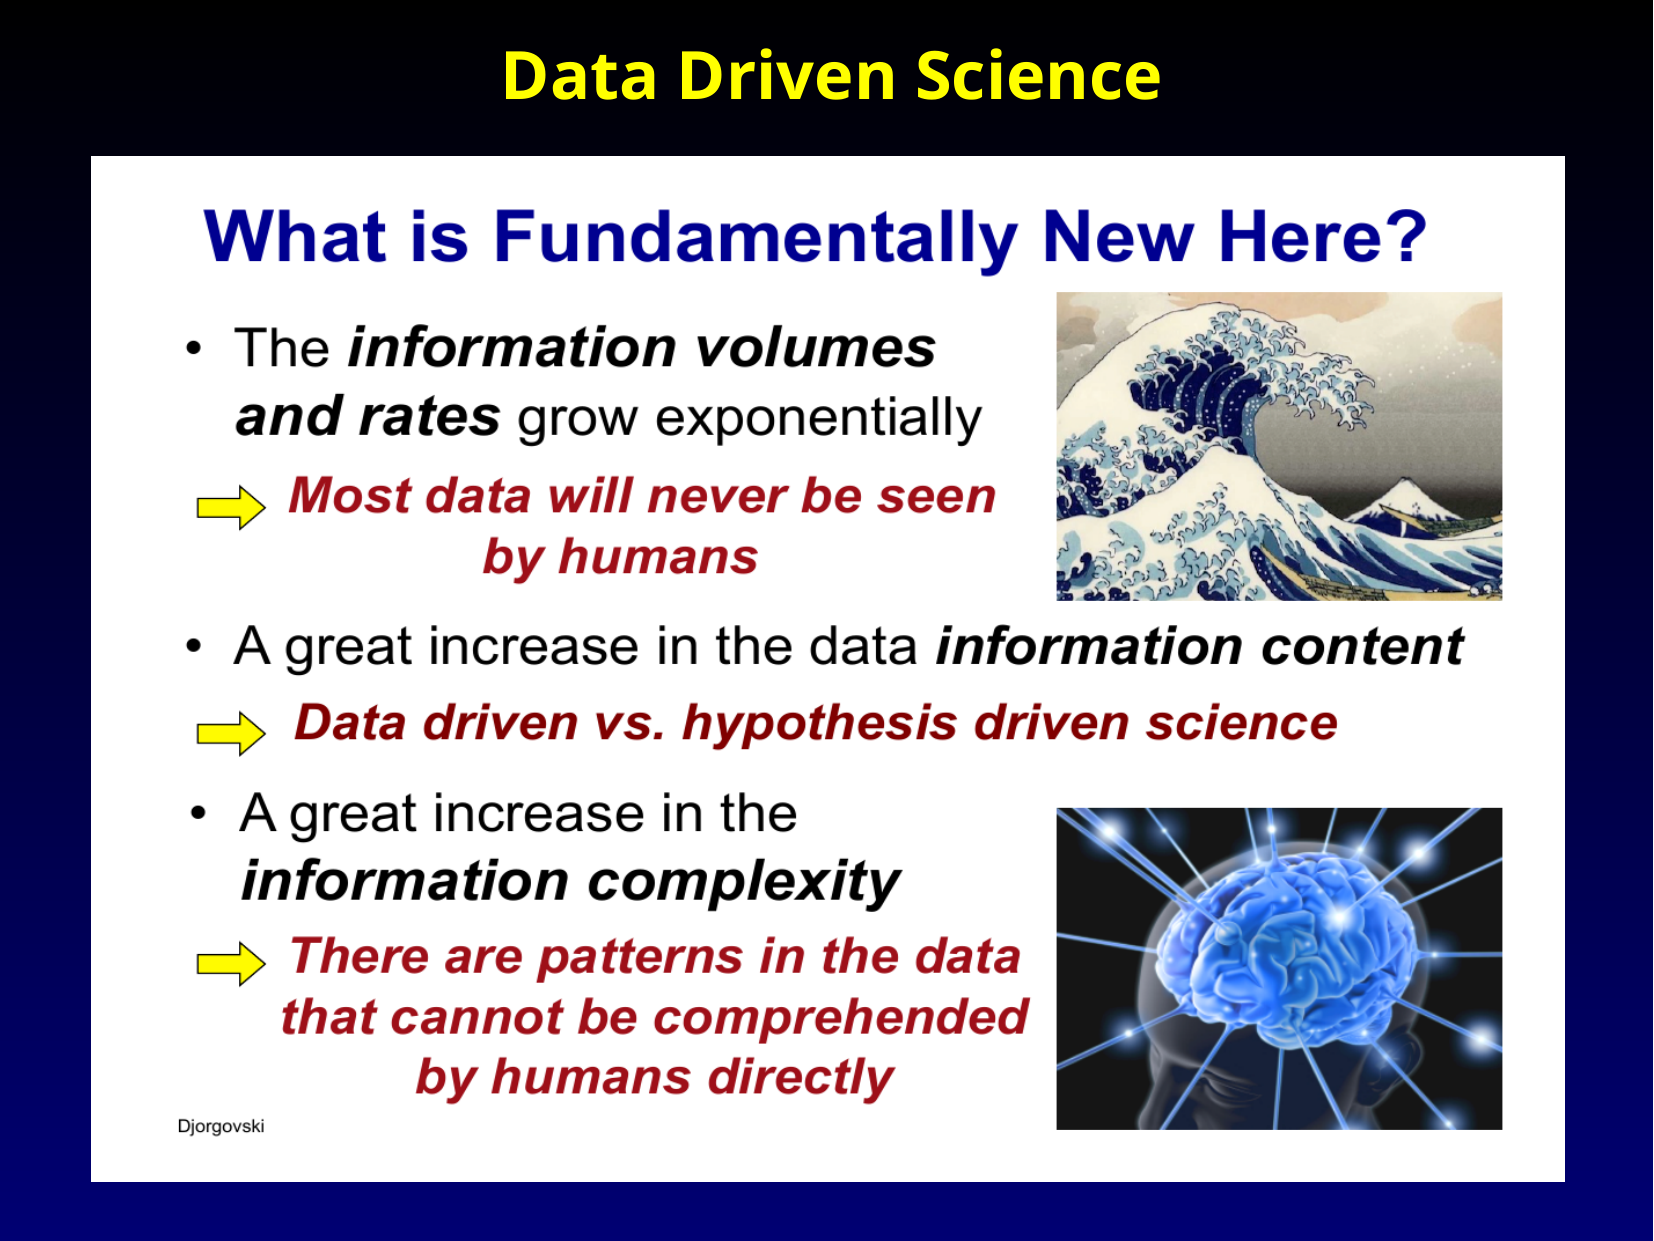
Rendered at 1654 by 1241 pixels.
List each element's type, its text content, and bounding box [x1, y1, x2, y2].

picture [91, 156, 1565, 1182]
title Data Driven Science [88, 29, 1577, 119]
